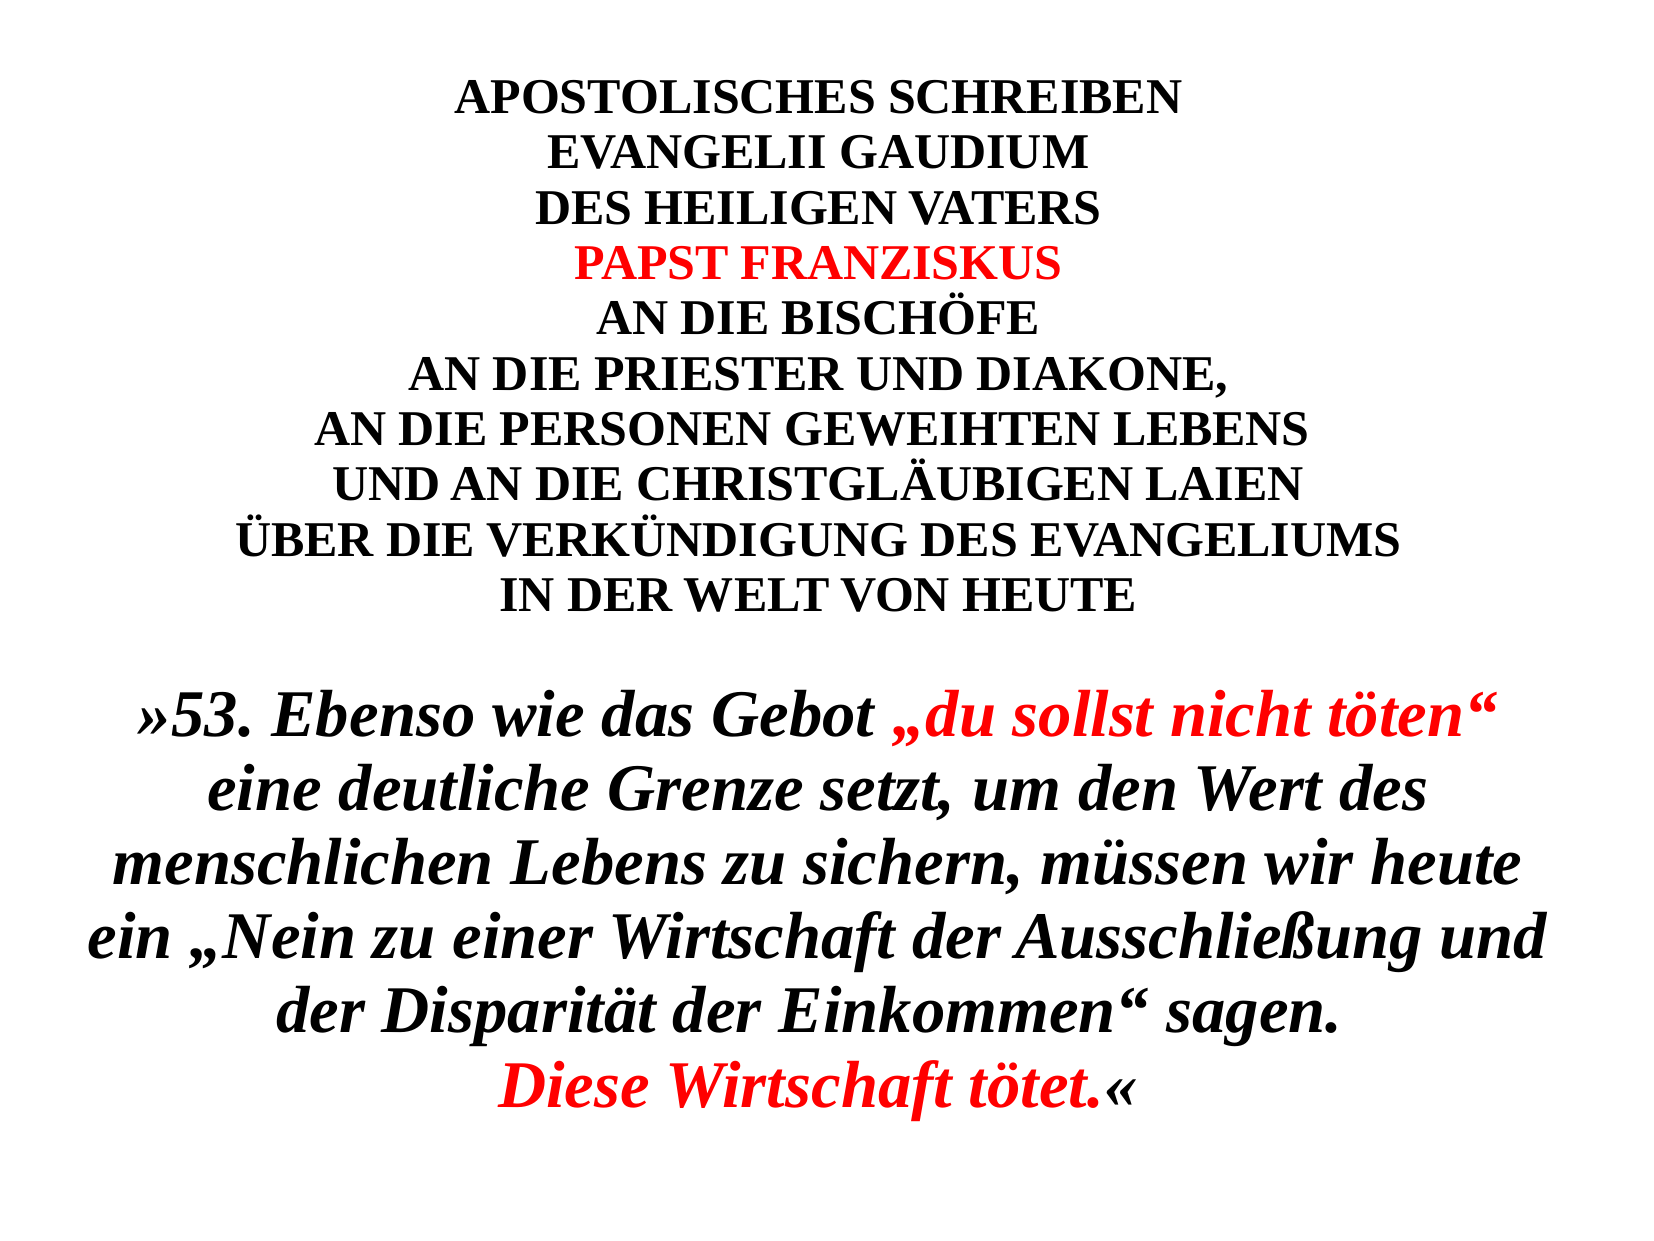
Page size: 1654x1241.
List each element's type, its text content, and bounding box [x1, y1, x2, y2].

text_box APOSTOLISCHES SCHREIBEN EVANGELII GAUDIUM DES HEILIGEN VATERS PAPST FRANZISKUS AN DIE BISCHÖFE AN DIE PRIESTER UND DIAKONE, AN DIE PERSONEN GEWEIHTEN LEBENS UND AN DIE CHRISTGLÄUBIGEN LAIEN ÜBER DIE VERKÜNDIGUNG DES EVANGELIUMS IN DER WELT VON HEUTE »53. Ebenso wie das Gebot „du sollst nicht töten“ eine deutliche Grenze setzt, um den Wert des menschlichen Lebens zu sichern, müssen wir heute ein „Nein zu einer Wirtschaft der Ausschließung und der Disparität der Einkommen“ sagen. Diese Wirtschaft tötet.« [72, 61, 1568, 1209]
